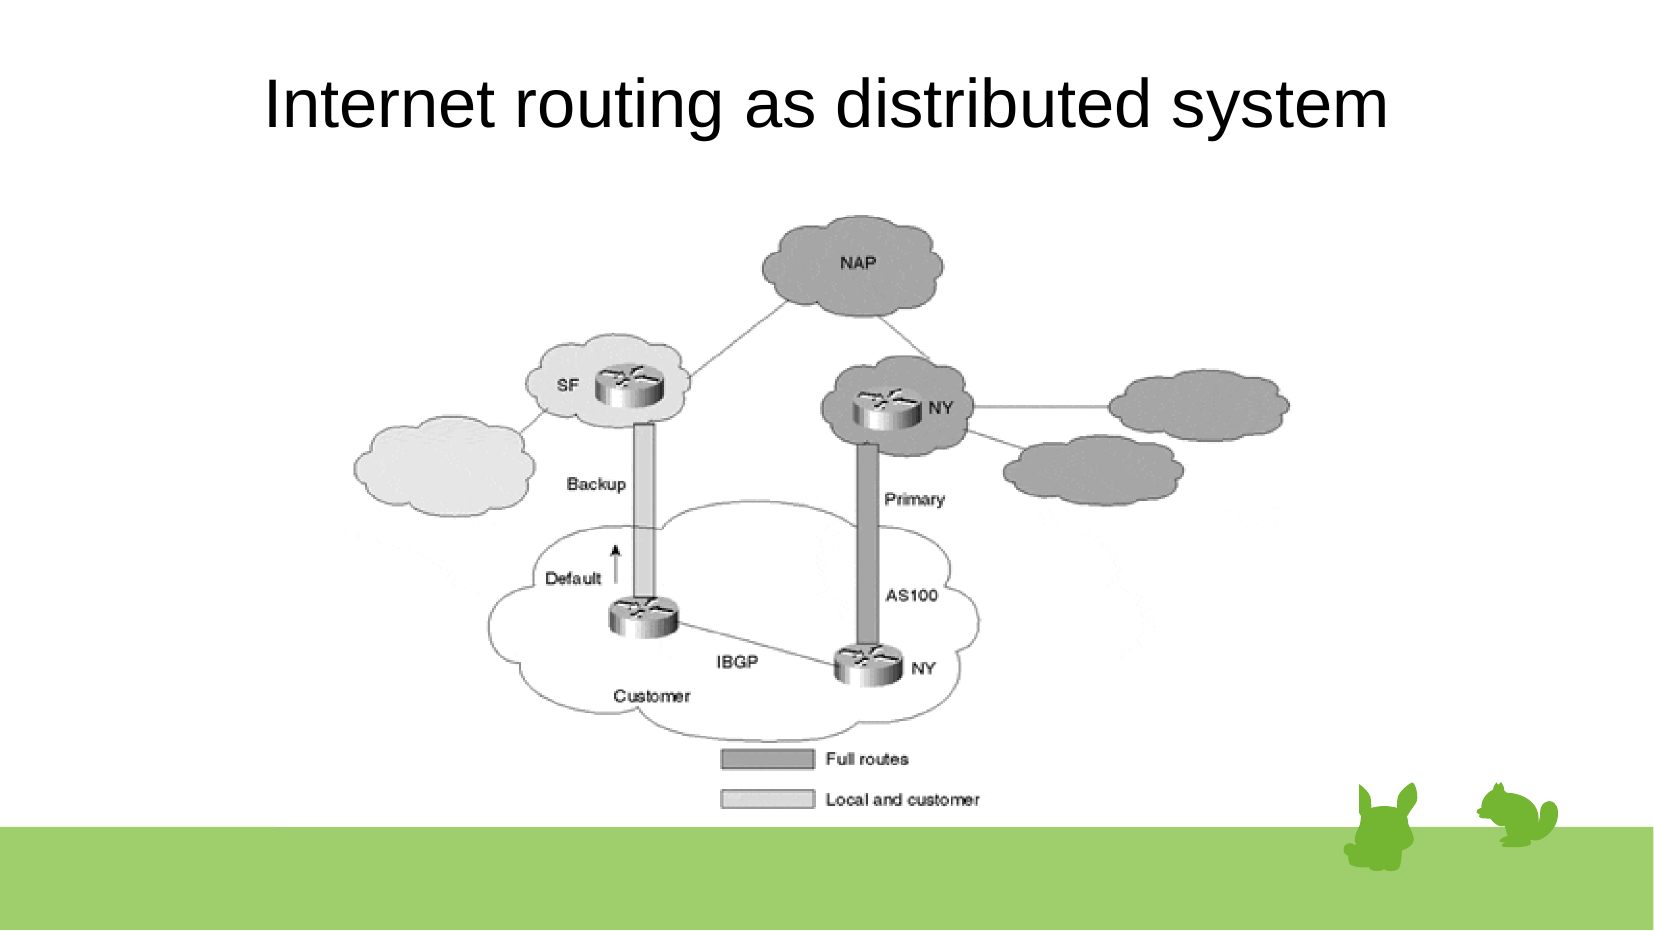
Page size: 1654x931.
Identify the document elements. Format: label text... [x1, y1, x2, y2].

picture [275, 177, 1359, 827]
title Internet routing as distributed system [88, 29, 1565, 178]
